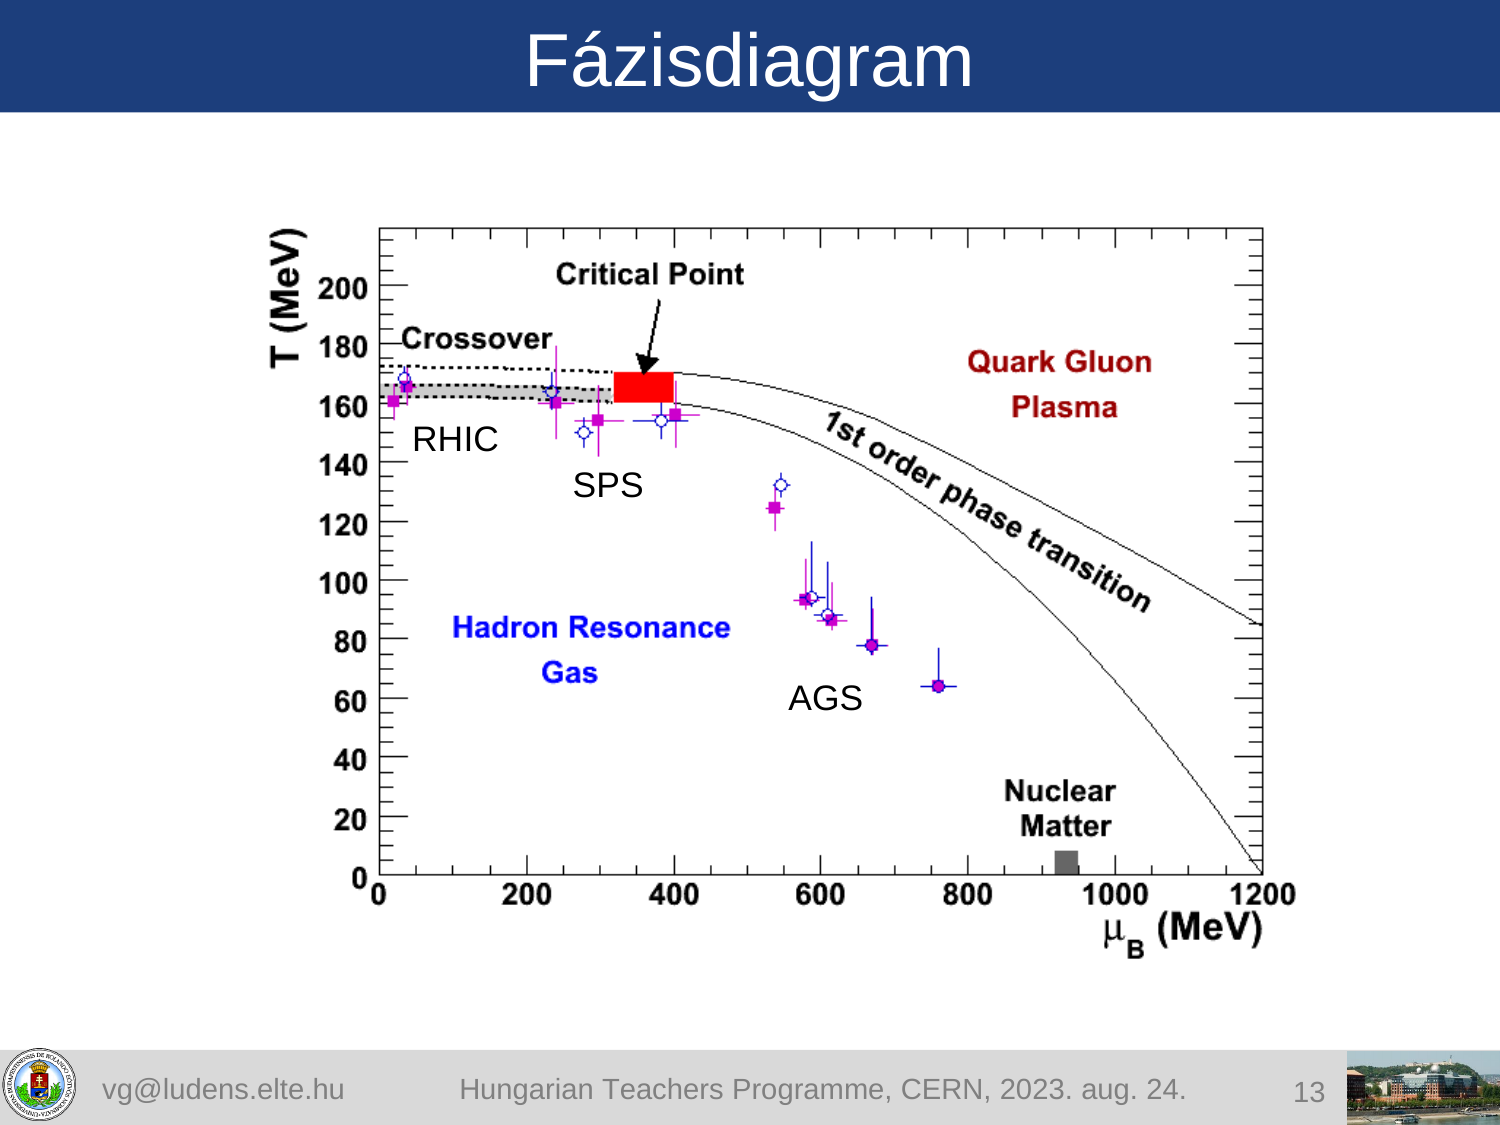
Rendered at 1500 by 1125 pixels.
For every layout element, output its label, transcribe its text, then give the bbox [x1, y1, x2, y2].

text_box SPS [557, 454, 660, 513]
text_box AGS [772, 666, 880, 726]
title Fázisdiagram [0, 0, 1500, 113]
picture [217, 146, 1313, 976]
picture [2, 1048, 76, 1121]
picture [1347, 1051, 1500, 1125]
text_box RHIC [396, 407, 516, 467]
